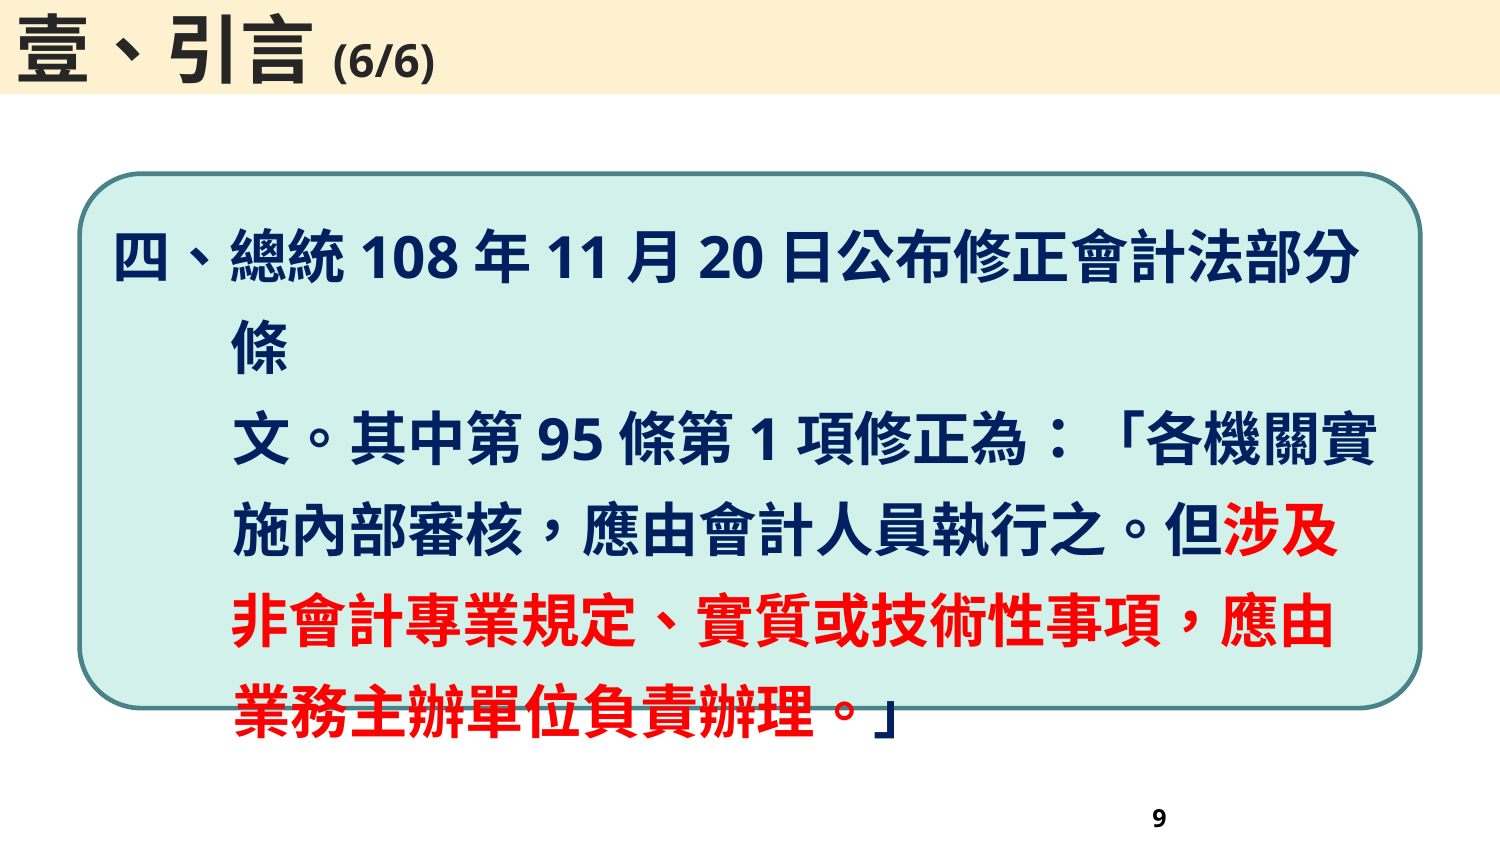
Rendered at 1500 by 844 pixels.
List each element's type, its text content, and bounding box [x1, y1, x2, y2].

text_box 8 [1137, 671, 1498, 844]
text_box 壹、引言(6/6) [0, 0, 1500, 95]
text_box 四、總統108年11月20日公布修正會計法部分條 文。其中第95條第1項修正為：「各機關實 施內部審核，應由會計人員執行之。但涉及非會計專業規定、實質或技術性事項，應由 業務主辦單位負責辦理。」 [79, 173, 1421, 709]
